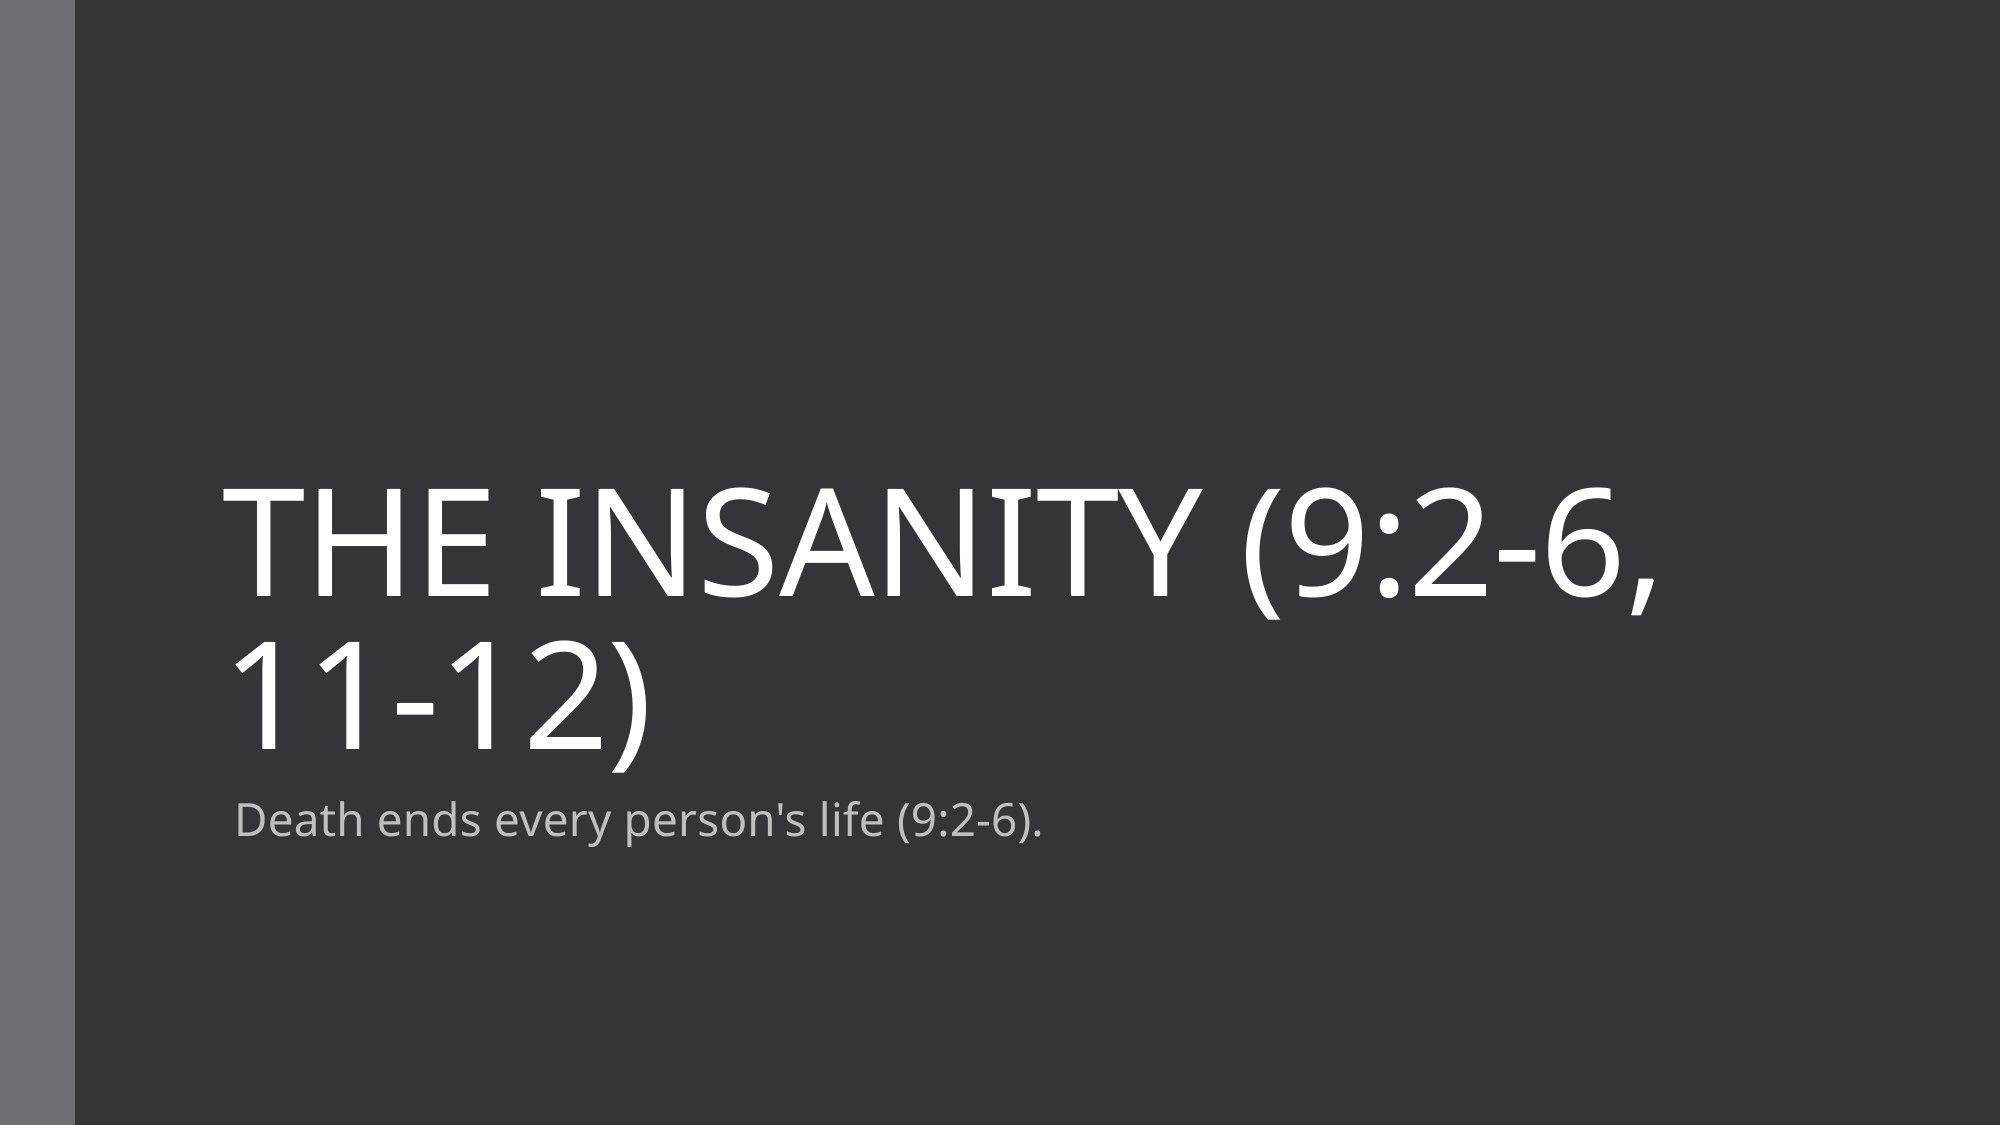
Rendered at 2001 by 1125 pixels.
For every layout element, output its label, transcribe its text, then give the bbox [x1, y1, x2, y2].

subtitle Death ends every person's life (9:2-6). [206, 787, 1752, 1066]
title THE INSANITY (9:2-6, 11-12) [206, 124, 1752, 787]
